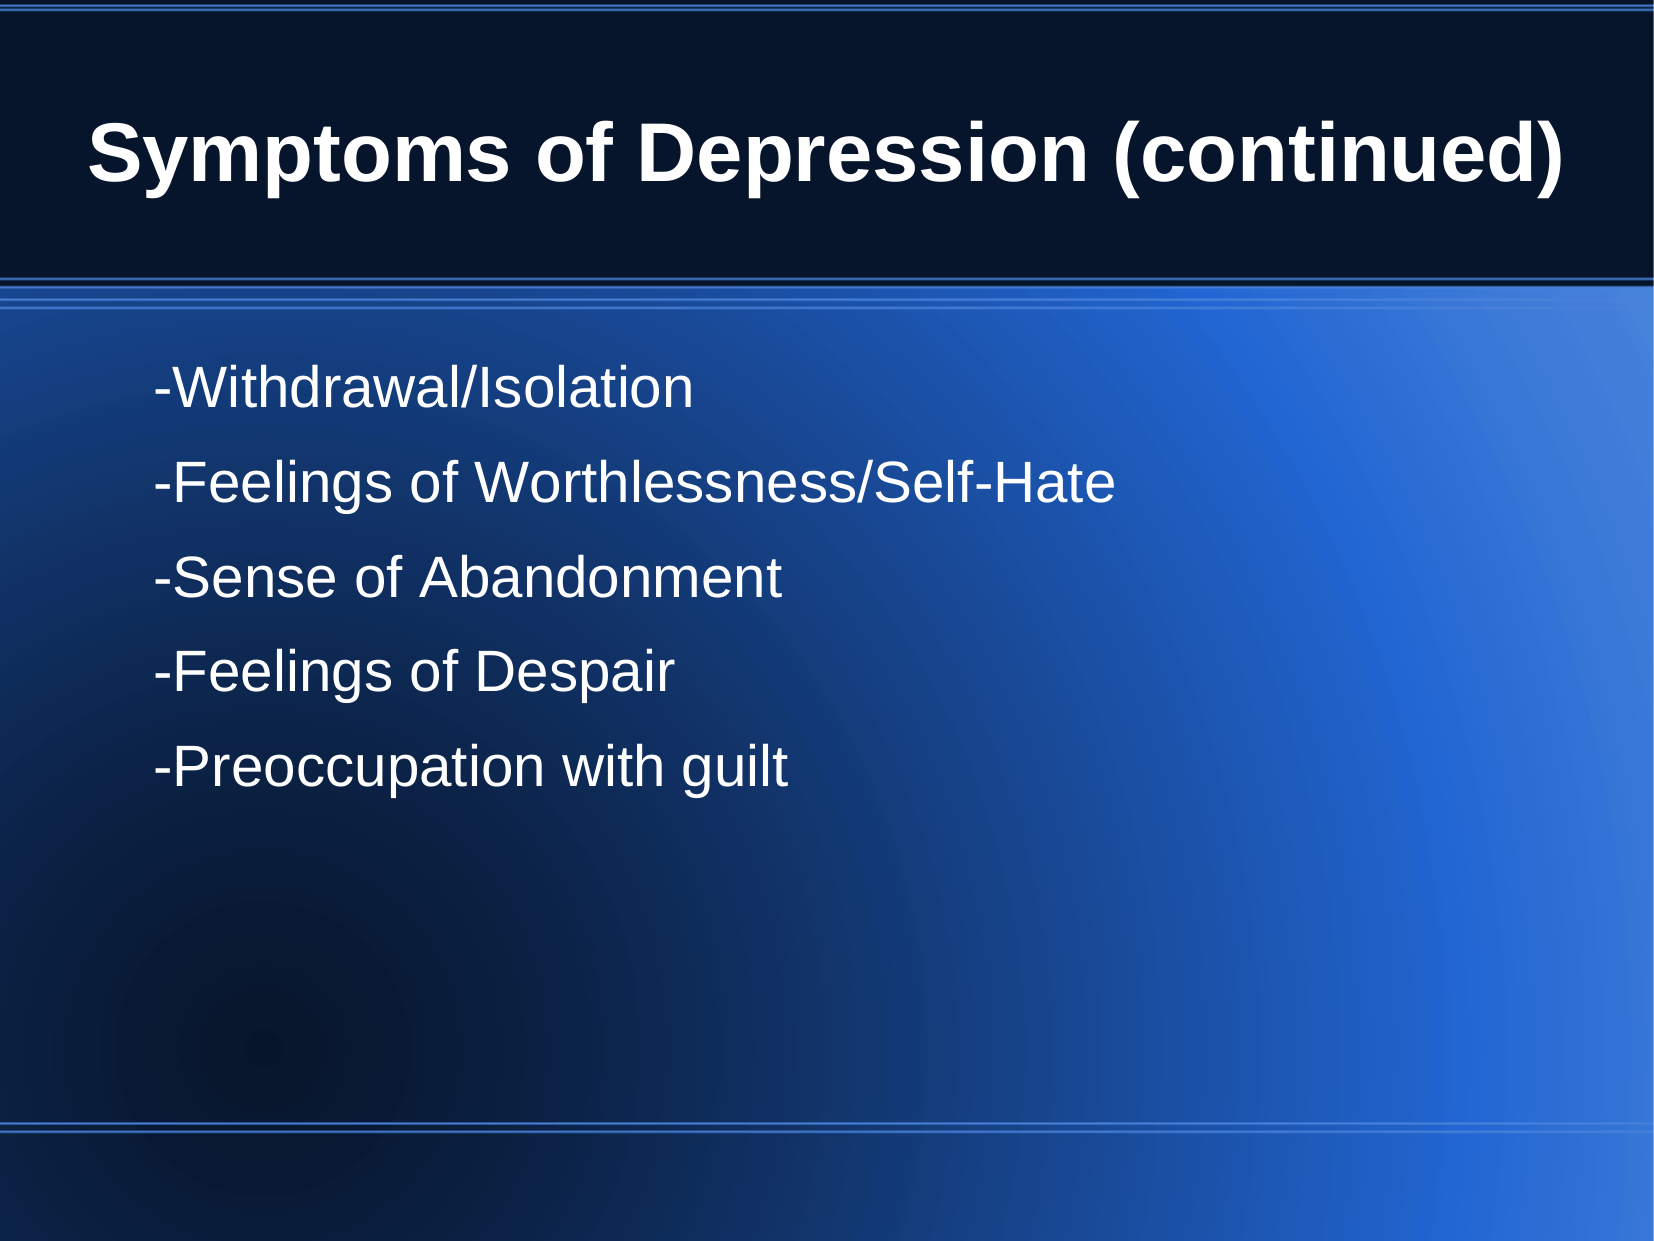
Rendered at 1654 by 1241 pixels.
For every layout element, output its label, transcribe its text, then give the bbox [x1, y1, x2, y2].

picture [0, 0, 1654, 1241]
list -Withdrawal/Isolation -Feelings of Worthlessness/Self-Hate -Sense of Abandonment -Feelings of Despair -Preoccupation with guilt [82, 355, 1571, 1058]
title Symptoms of Depression (continued) [82, 49, 1571, 257]
